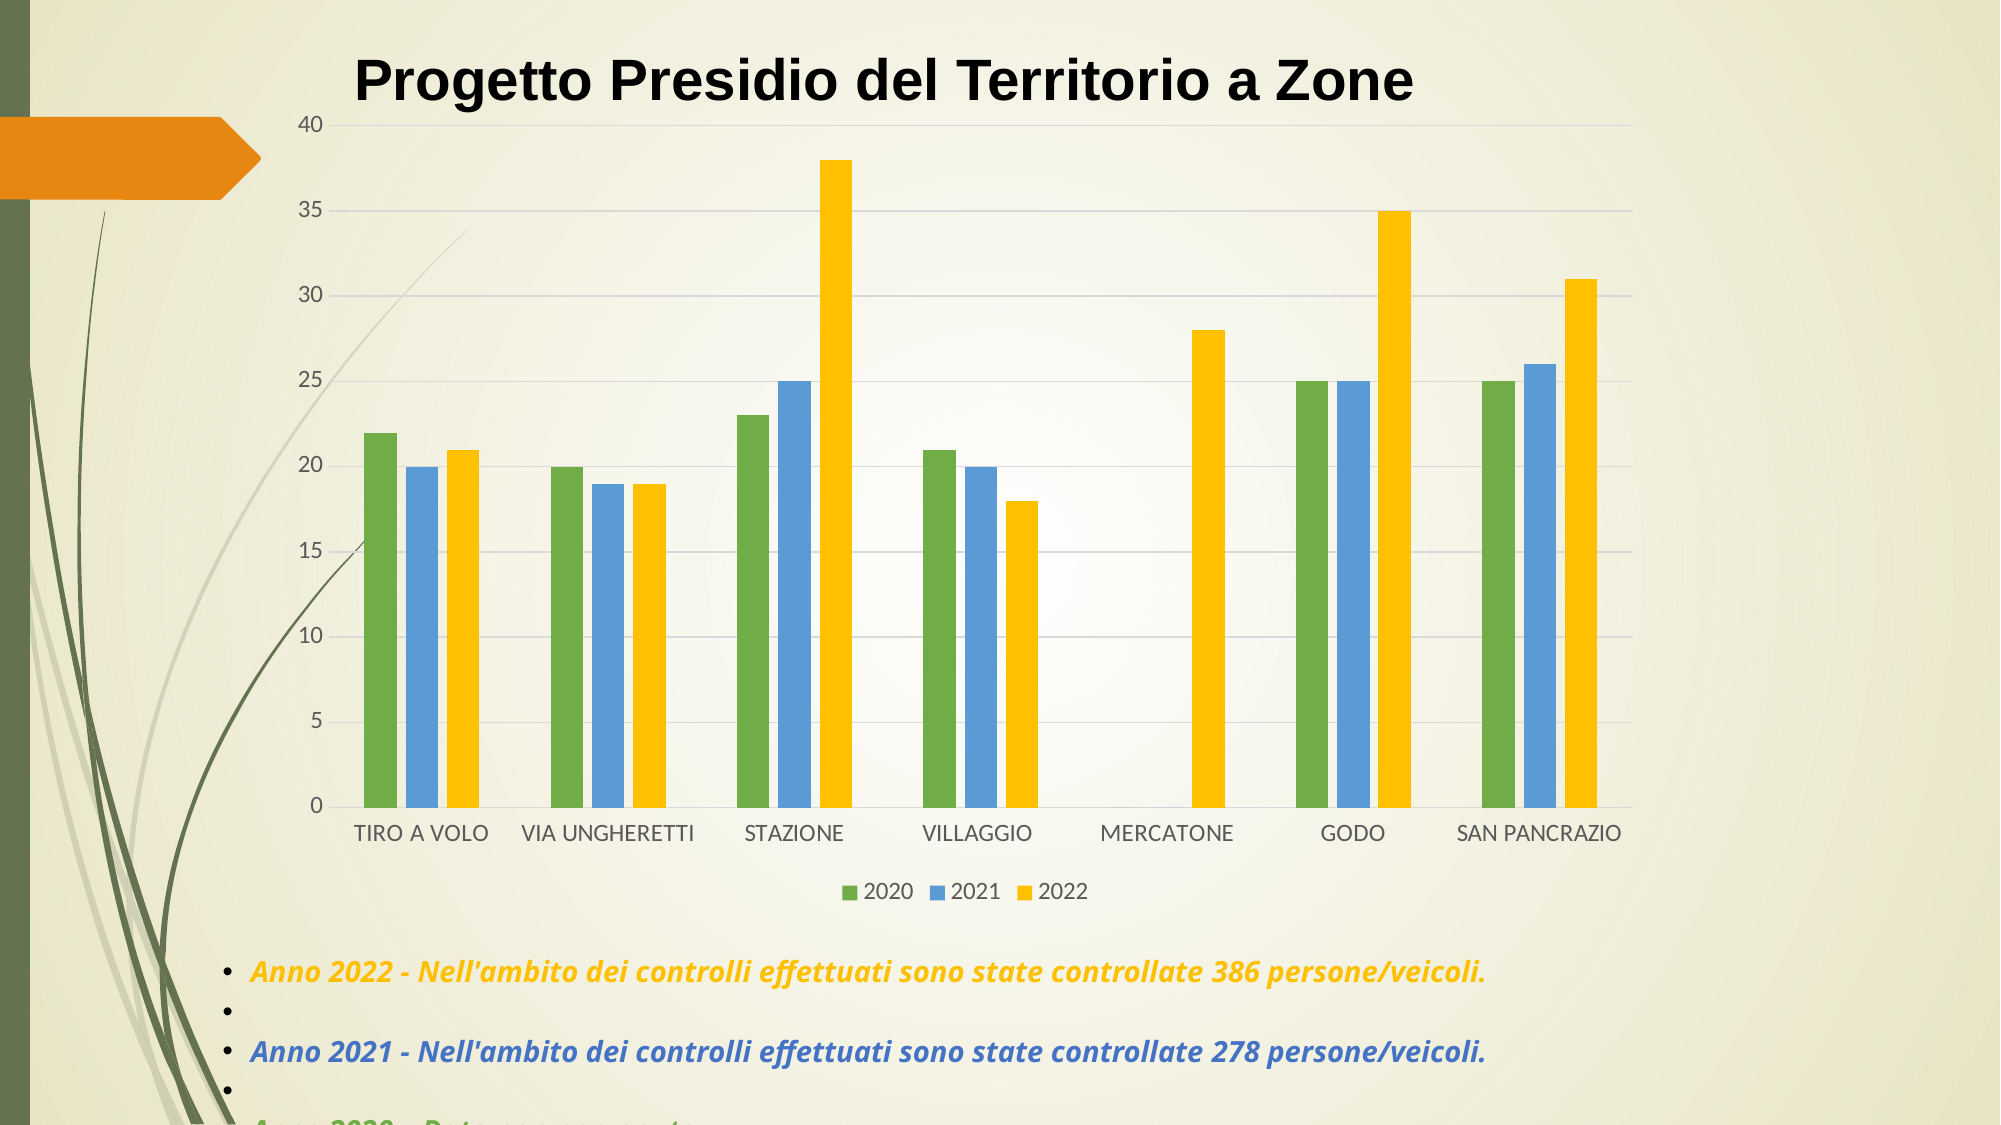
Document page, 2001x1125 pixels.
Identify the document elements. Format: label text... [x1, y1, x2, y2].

chart [270, 96, 1661, 912]
text_box Anno 2022 - Nell'ambito dei controlli effettuati sono state controllate 386 persone/veicoli. Anno 2021 - Nell'ambito dei controlli effettuati sono state controllate 278 persone/veicoli. Anno 2020 – Dato non pervenuto [207, 943, 1764, 1125]
title Progetto Presidio del Territorio a Zone [339, 34, 1895, 222]
